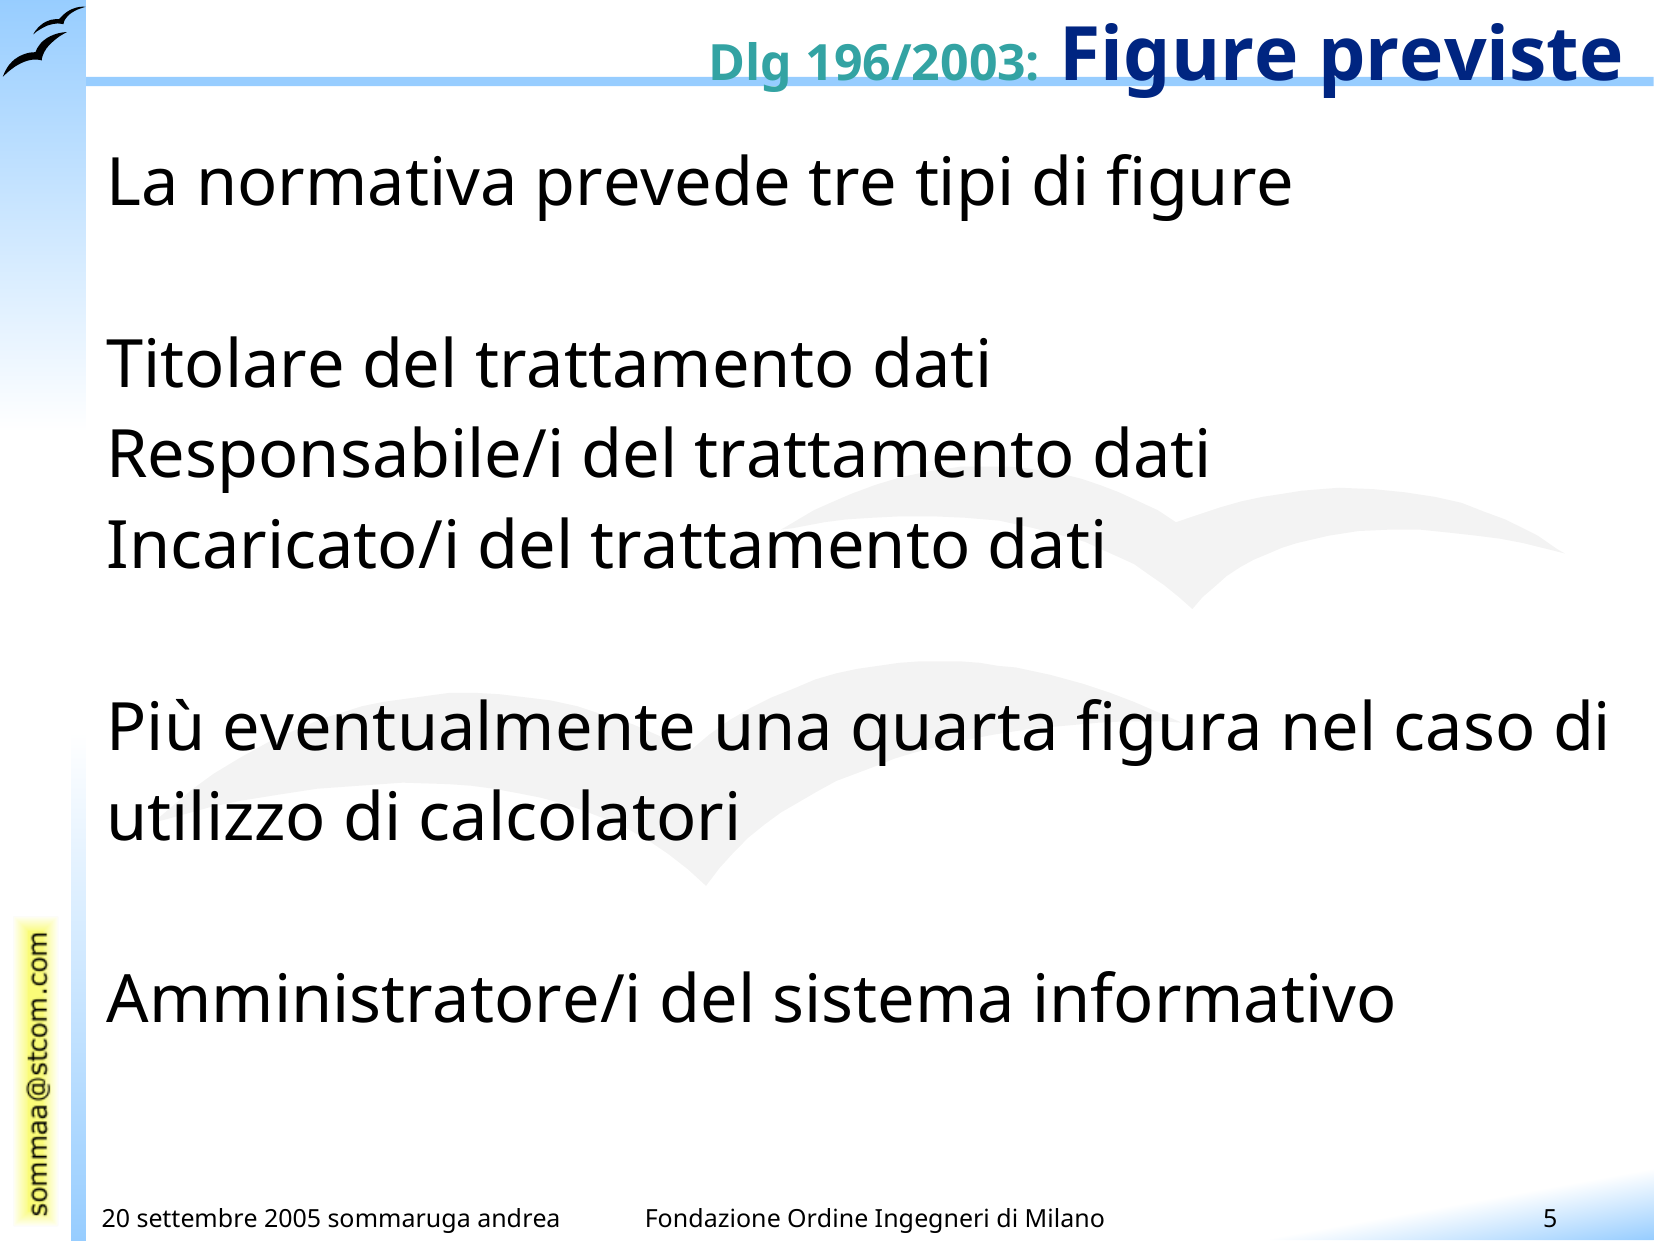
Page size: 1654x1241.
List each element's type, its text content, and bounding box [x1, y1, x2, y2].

picture [12, 915, 60, 1228]
title Dlg 196/2003: Figure previste [85, 0, 1654, 104]
list La normativa prevede tre tipi di figure Titolare del trattamento dati Responsabile/i del trattamento dati Incaricato/i del trattamento dati Più eventualmente una quarta figura nel caso di utilizzo di calcolatori Amministratore/i del sistema informativo [85, 134, 1628, 1163]
